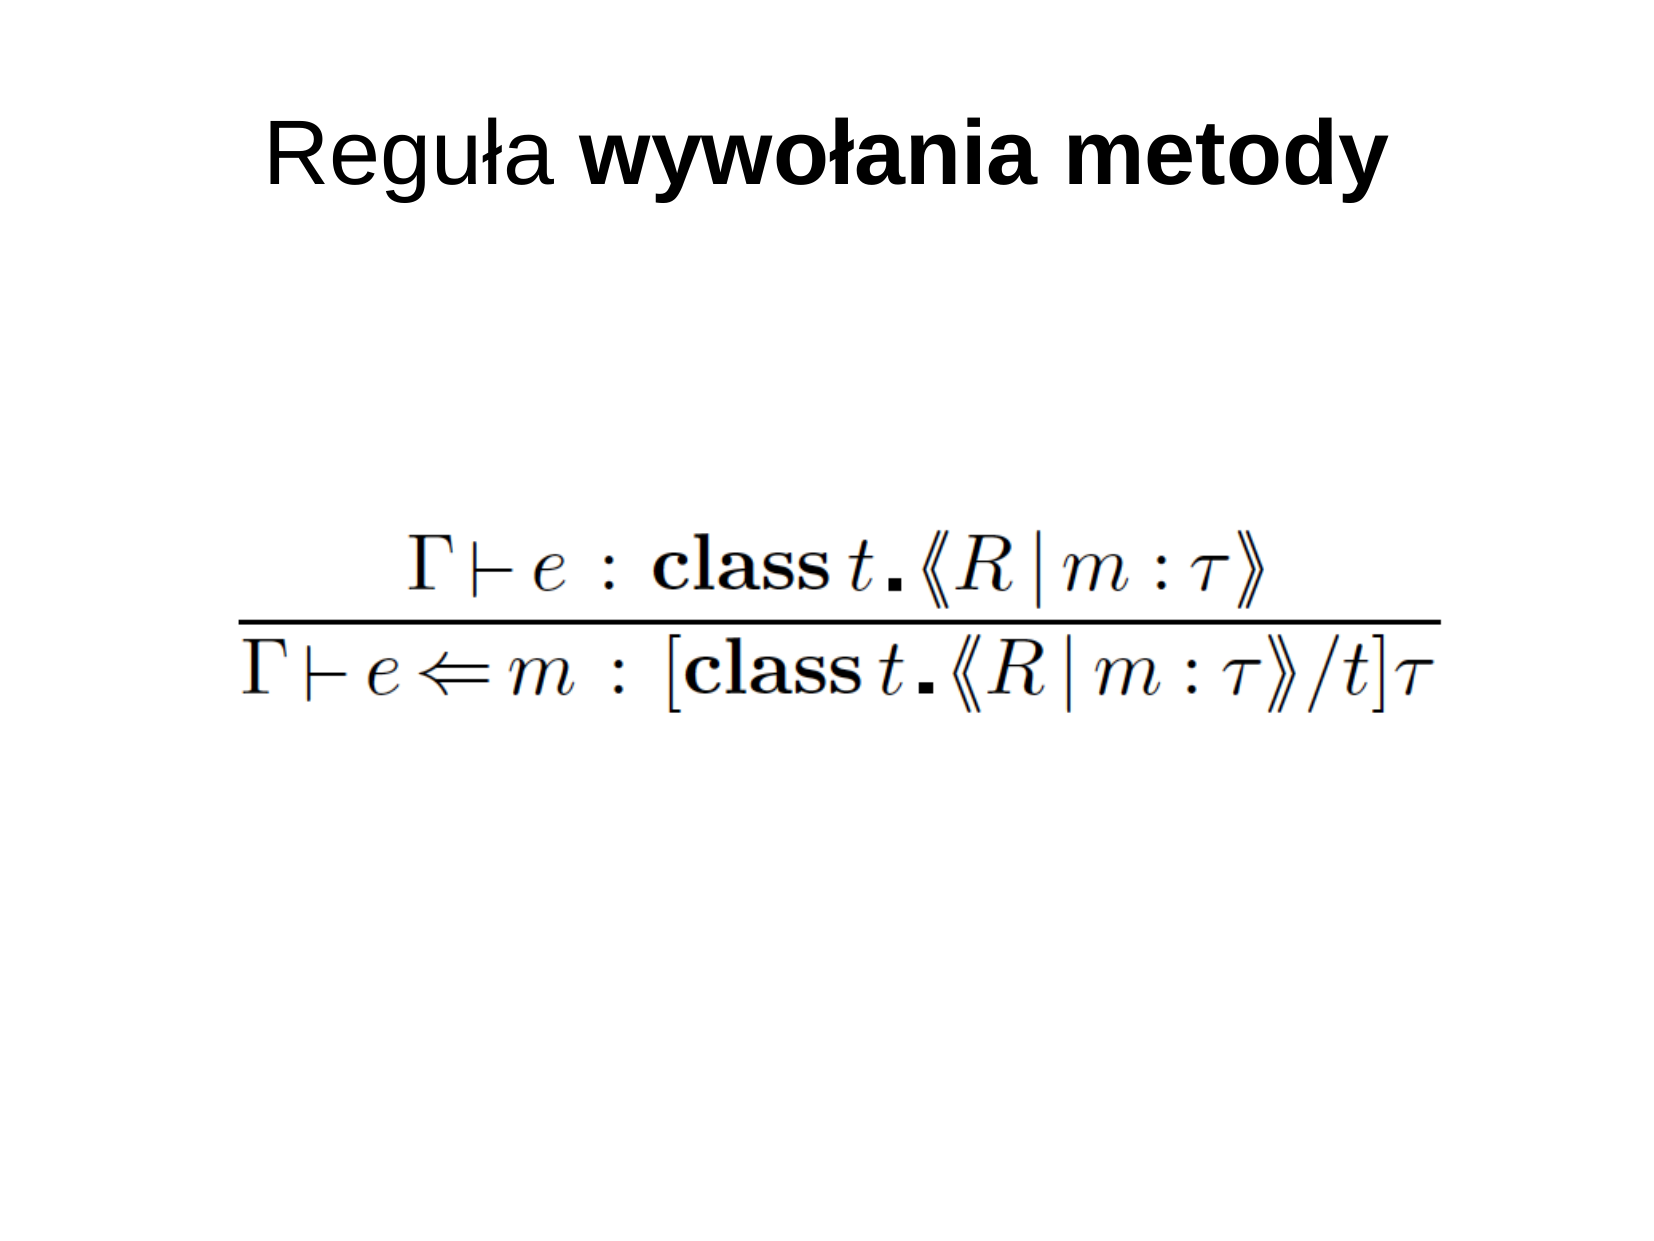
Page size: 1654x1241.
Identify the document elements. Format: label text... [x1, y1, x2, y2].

picture [207, 500, 1454, 745]
title Reguła wywołania metody [82, 49, 1571, 257]
